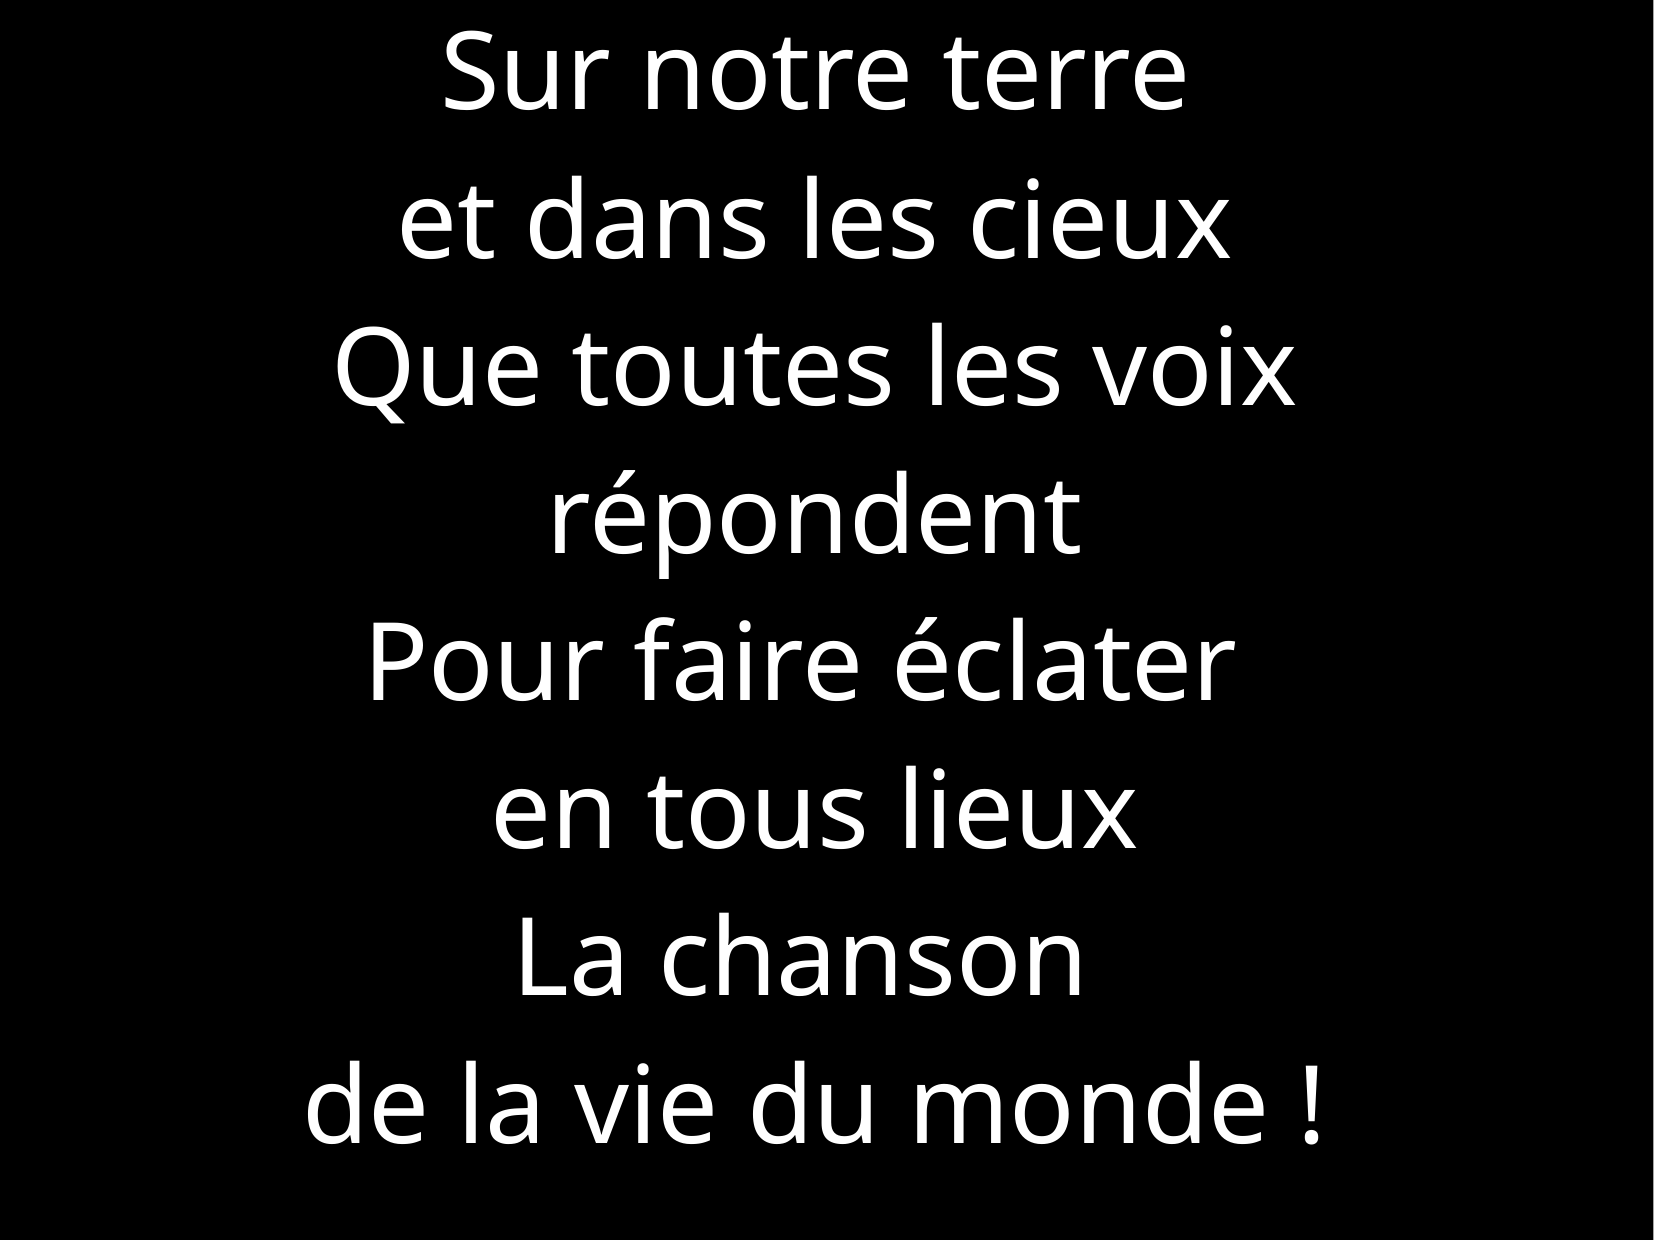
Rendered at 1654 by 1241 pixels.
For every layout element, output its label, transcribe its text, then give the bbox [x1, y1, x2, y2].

subtitle Sur notre terre et dans les cieux Que toutes les voix répondent Pour faire éclater en tous lieux La chanson de la vie du monde ! [70, 0, 1559, 1241]
